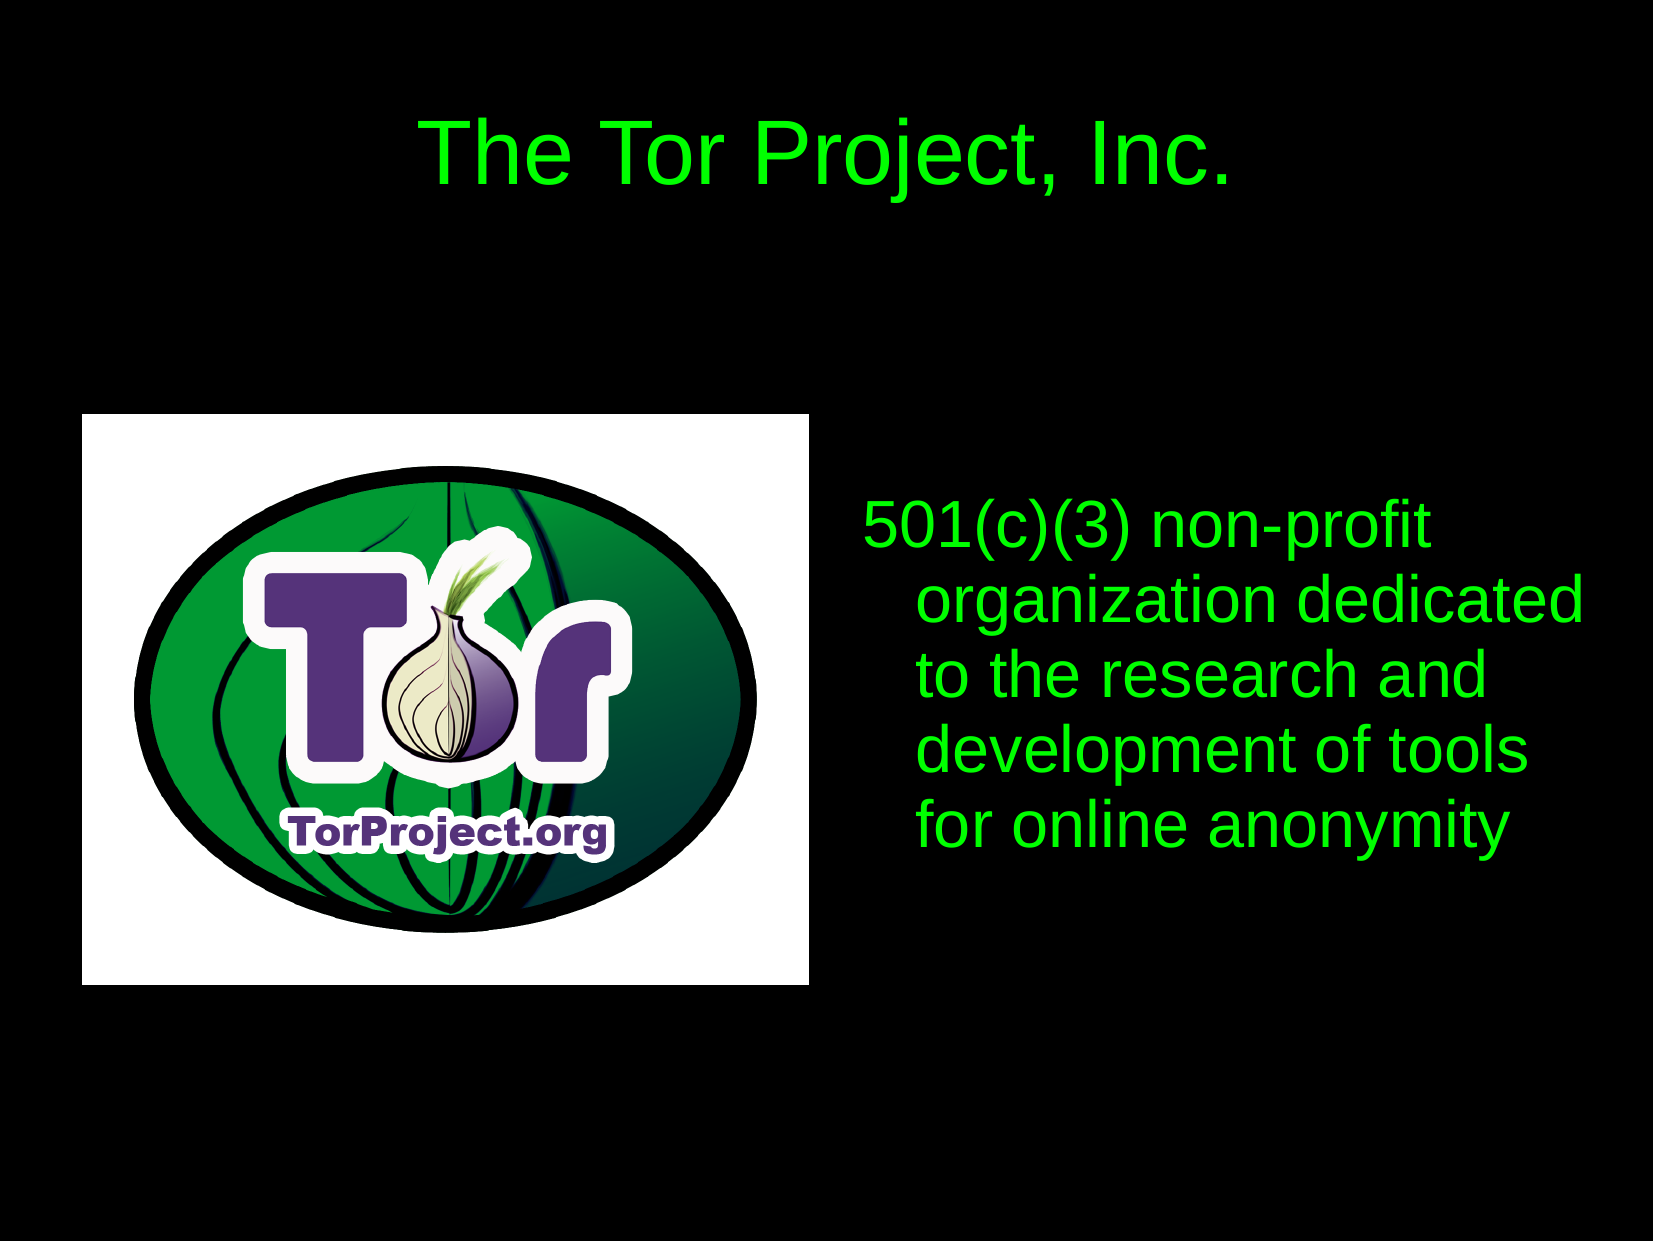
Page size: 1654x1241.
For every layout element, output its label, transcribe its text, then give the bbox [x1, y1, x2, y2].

title The Tor Project, Inc. [82, 49, 1571, 257]
picture [82, 414, 809, 985]
list 501(c)(3) non-profit organization dedicated to the research and development of tools for online anonymity [844, 487, 1613, 938]
